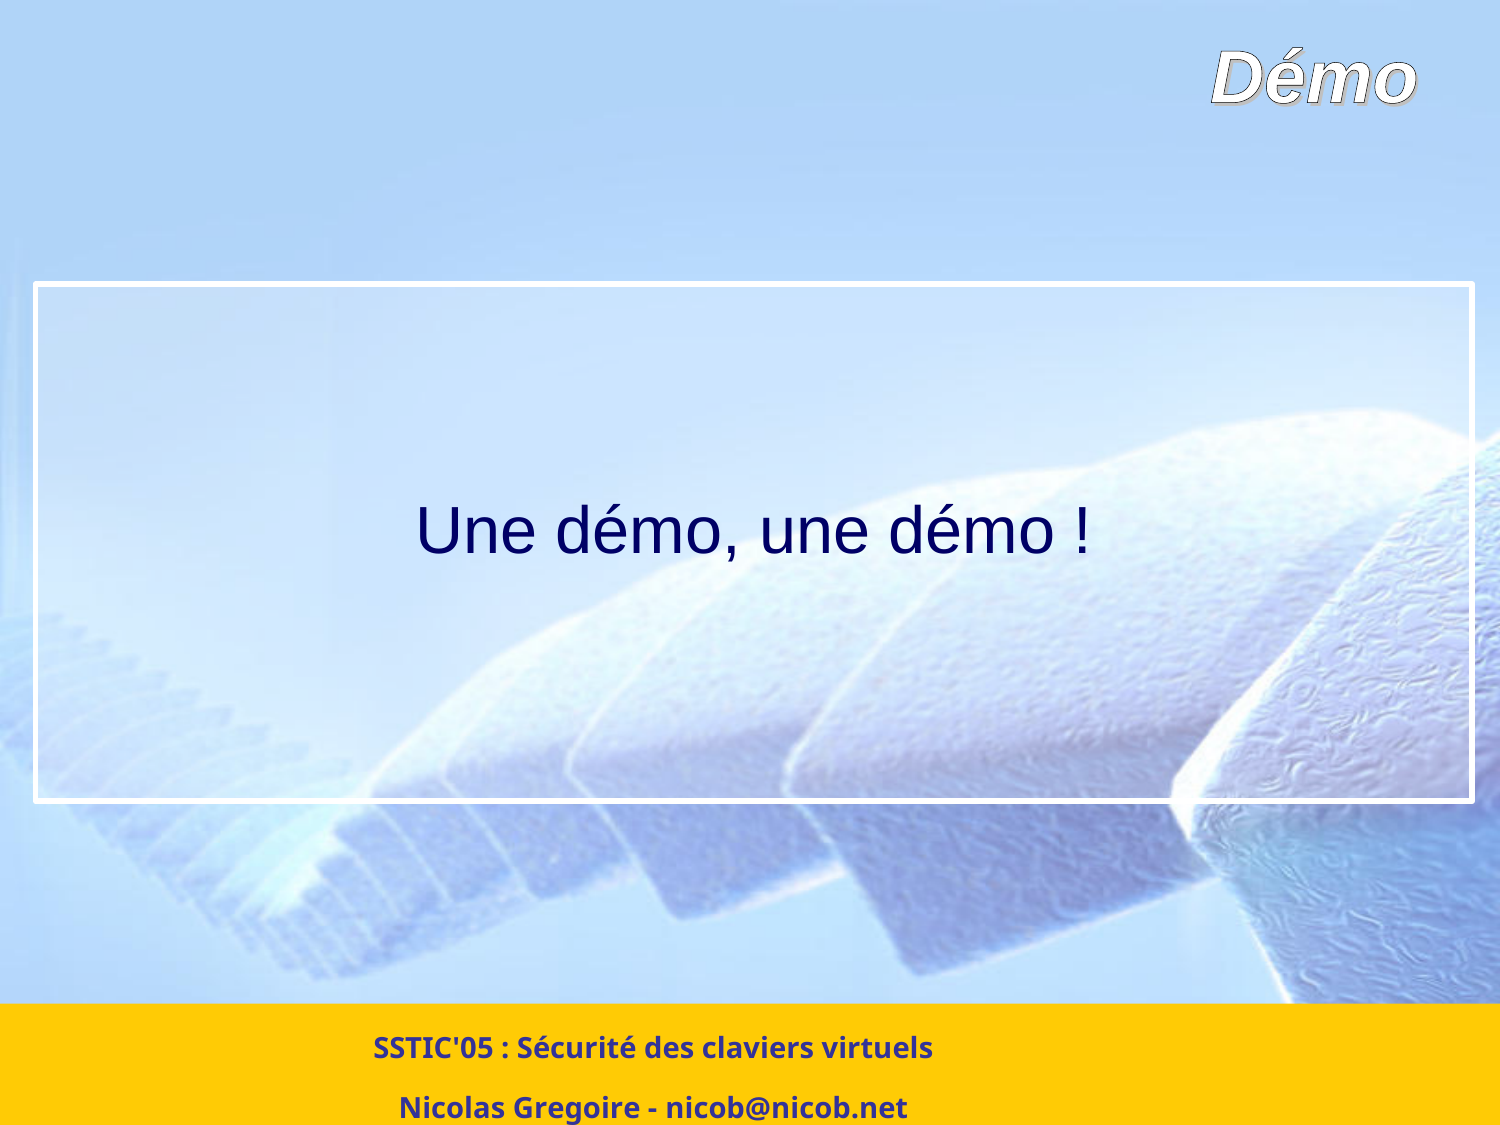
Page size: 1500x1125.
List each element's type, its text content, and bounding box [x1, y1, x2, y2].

list Une démo, une démo ! [35, 284, 1473, 802]
title Démo [28, 7, 1460, 143]
picture [0, 0, 1500, 1003]
